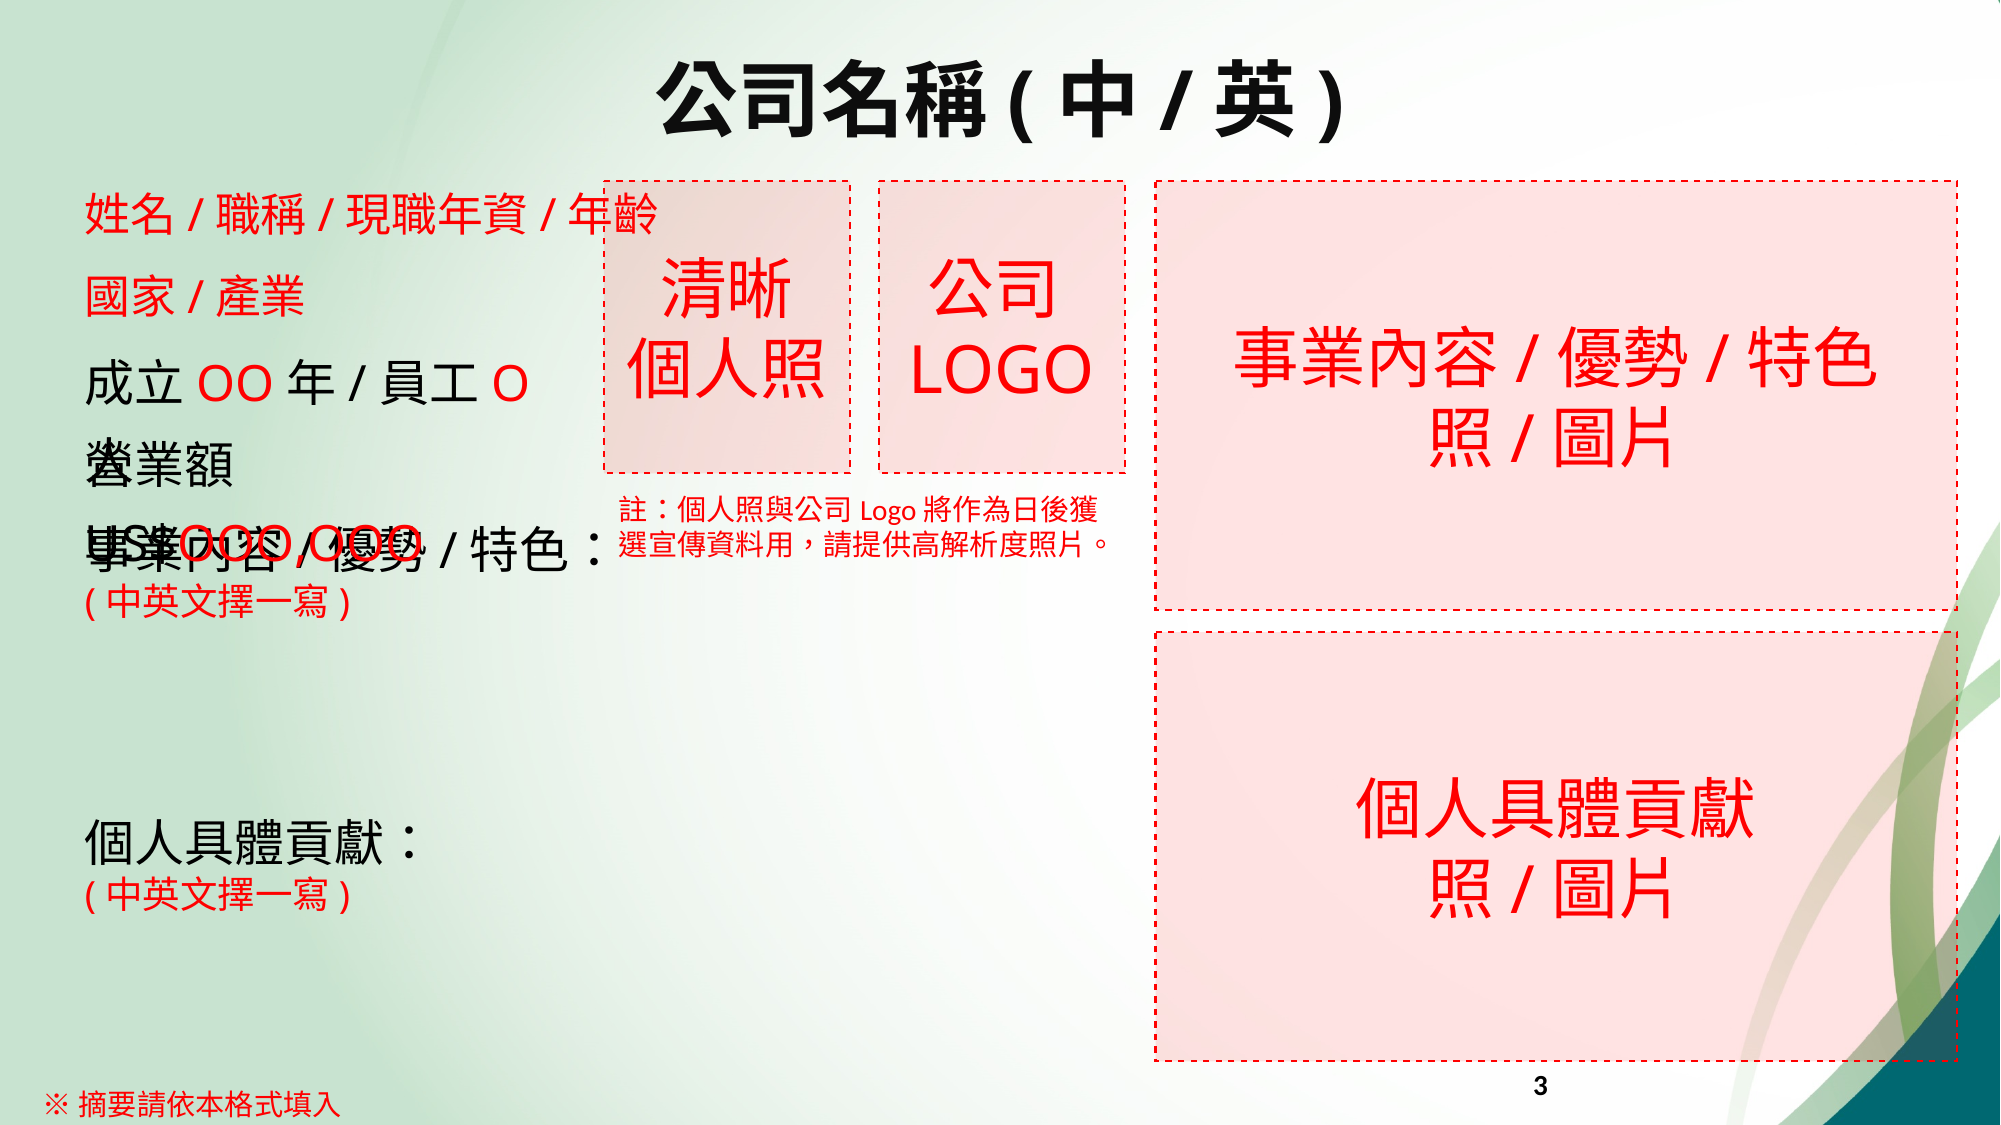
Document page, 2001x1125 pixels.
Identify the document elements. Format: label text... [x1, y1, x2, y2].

text_box 姓名/職稱/現職年資/年齡 [70, 161, 674, 248]
text_box 事業內容/優勢/特色： (中英文擇一寫) [69, 495, 602, 633]
text_box 2 [1518, 1053, 1969, 1114]
text_box 個人具體貢獻： (中英文擇一寫) [69, 785, 602, 926]
text_box 註：個人照與公司Logo將作為日後獲選宣傳資料用，請提供高解析度照片。 [603, 484, 1126, 571]
text_box 成立OO年/員工O人 [69, 325, 602, 408]
text_box 公司LOGO [879, 181, 1125, 473]
text_box 公司名稱(中/英) [43, 39, 1957, 136]
text_box 個人具體貢獻 照/圖片 [1156, 632, 1957, 1061]
text_box ※摘要請依本格式填入 [7, 1067, 351, 1125]
text_box 事業內容/優勢/特色 照/圖片 [1156, 181, 1957, 610]
text_box 國家/產業 [69, 243, 578, 324]
text_box 清晰 個人照 [604, 181, 850, 473]
text_box 營業額US$OOO,OOO [69, 408, 602, 495]
